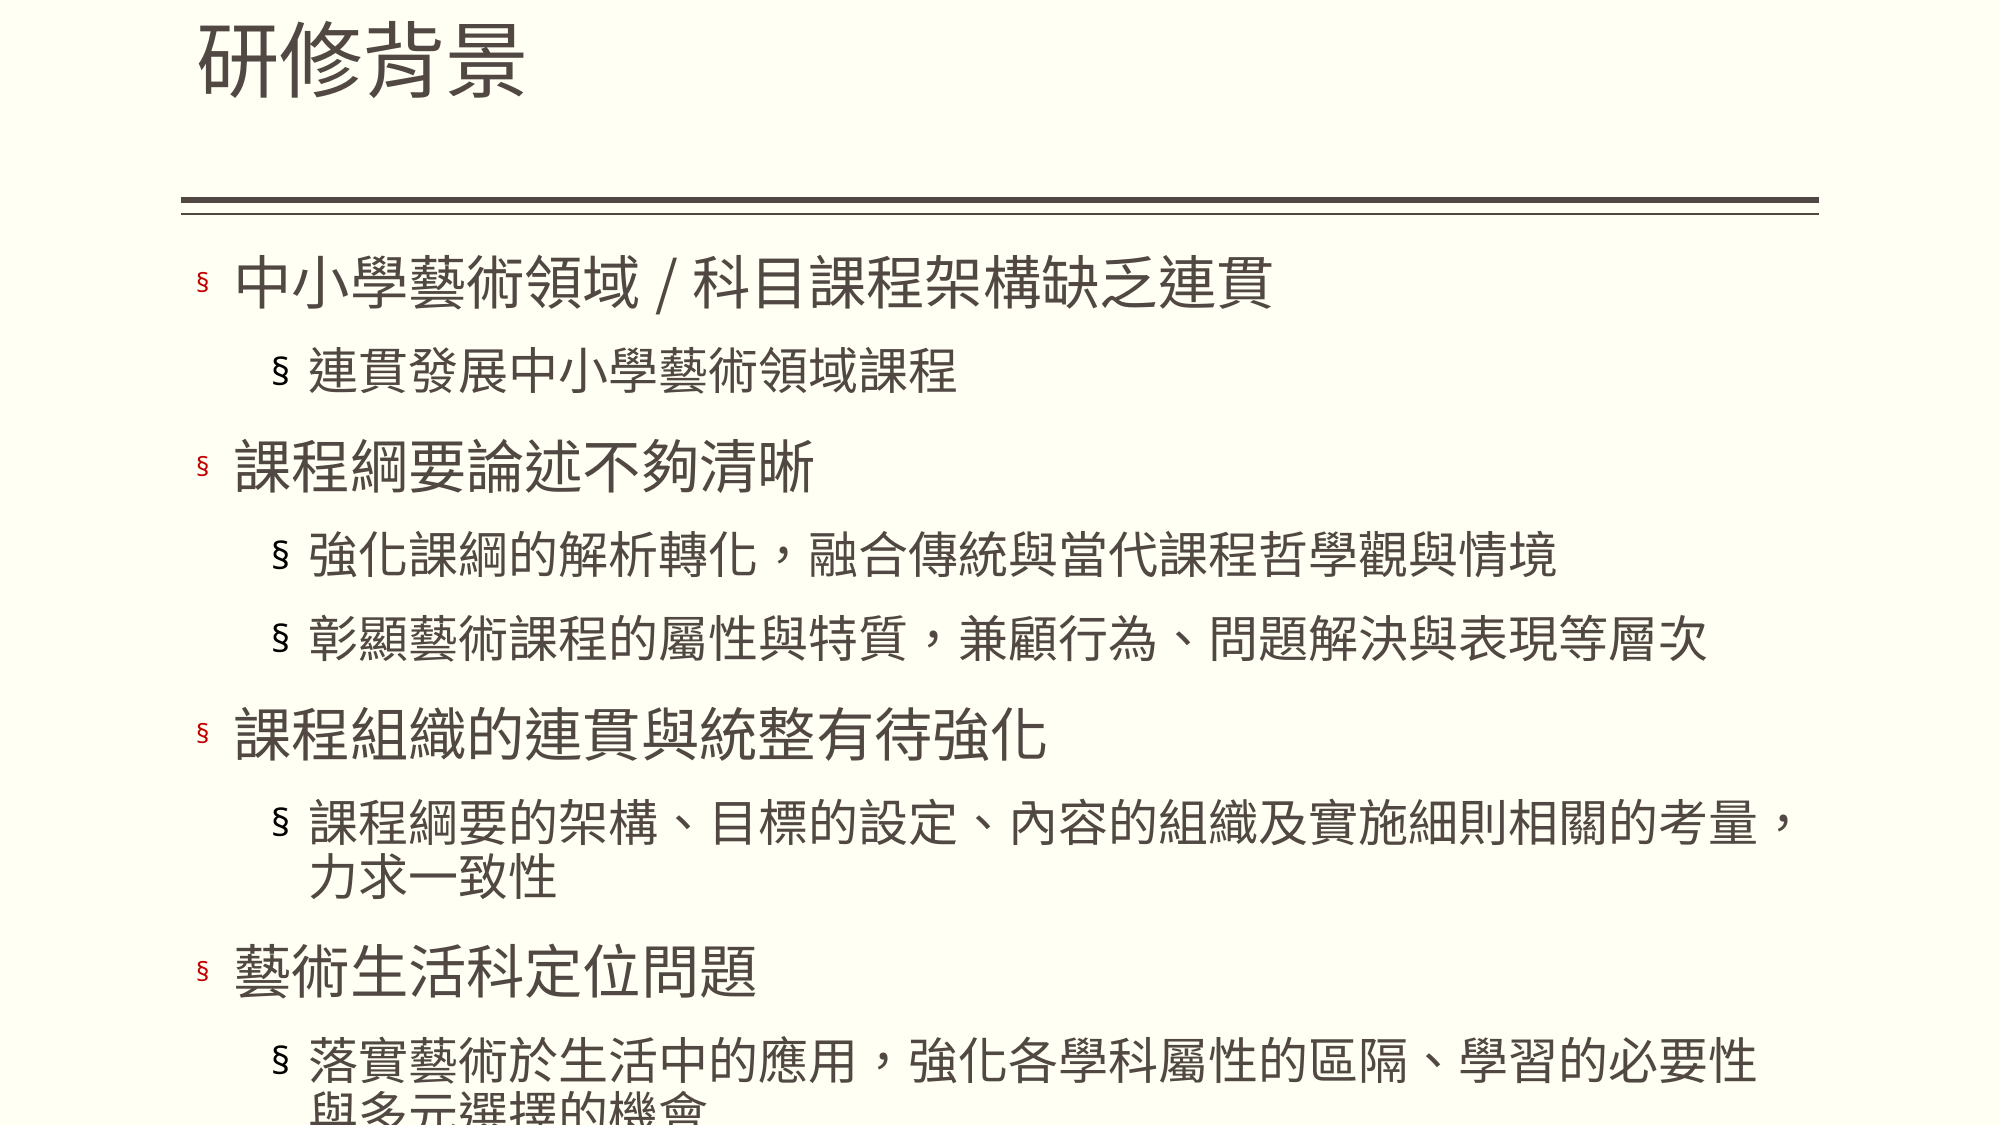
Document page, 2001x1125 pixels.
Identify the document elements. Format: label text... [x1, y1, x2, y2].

list 中小學藝術領域/科目課程架構缺乏連貫 連貫發展中小學藝術領域課程 課程綱要論述不夠清晰 強化課綱的解析轉化，融合傳統與當代課程哲學觀與情境 彰顯藝術課程的屬性與特質，兼顧行為、問題解決與表現等層次 課程組織的連貫與統整有待強化 課程綱要的架構、目標的設定、內容的組織及實施細則相關的考量，力求一致性 藝術生活科定位問題 落實藝術於生活中的應用，強化各學科屬性的區隔、學習的必要性與多元選擇的機會 [181, 246, 1819, 1052]
title 研修背景 [181, 12, 1819, 193]
